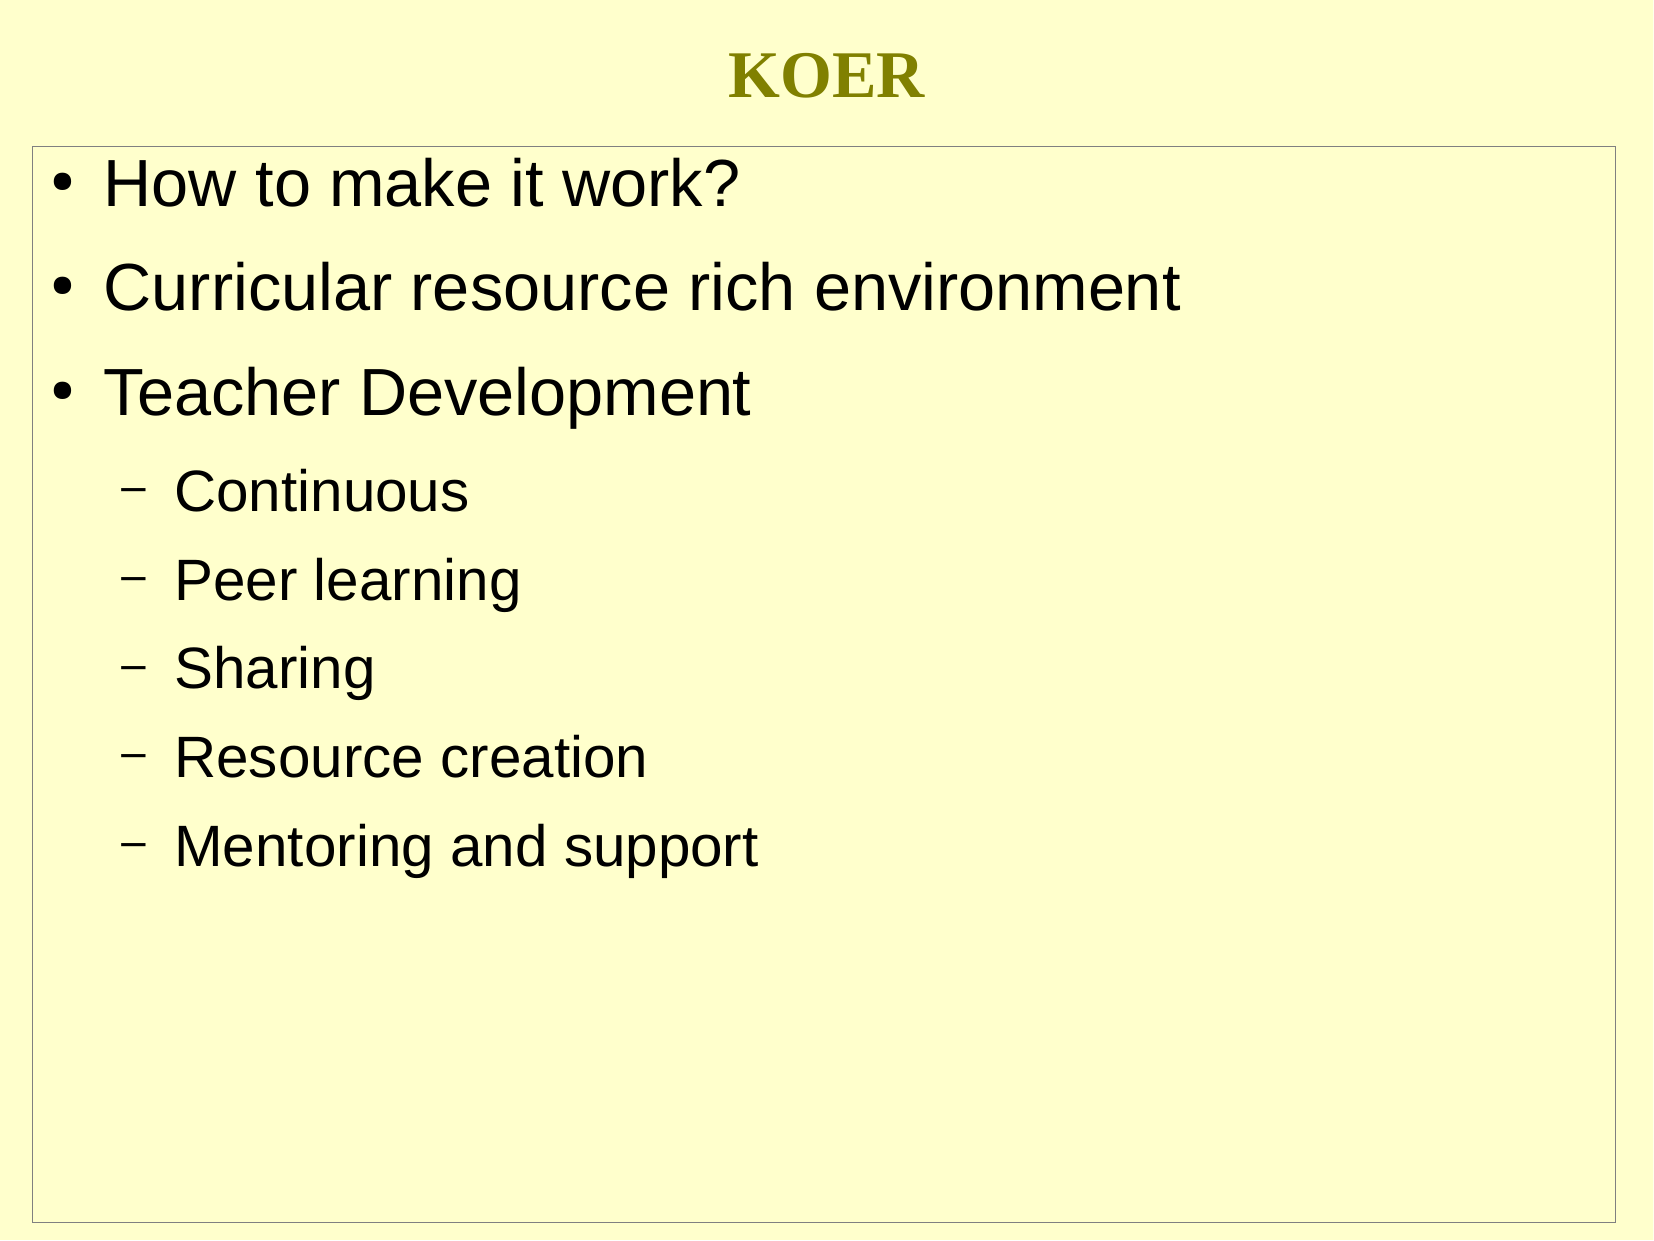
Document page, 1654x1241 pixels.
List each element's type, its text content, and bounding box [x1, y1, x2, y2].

list How to make it work? Curricular resource rich environment Teacher Development Continuous Peer learning Sharing Resource creation Mentoring and support [32, 146, 1616, 1223]
title KOER [82, 19, 1571, 130]
